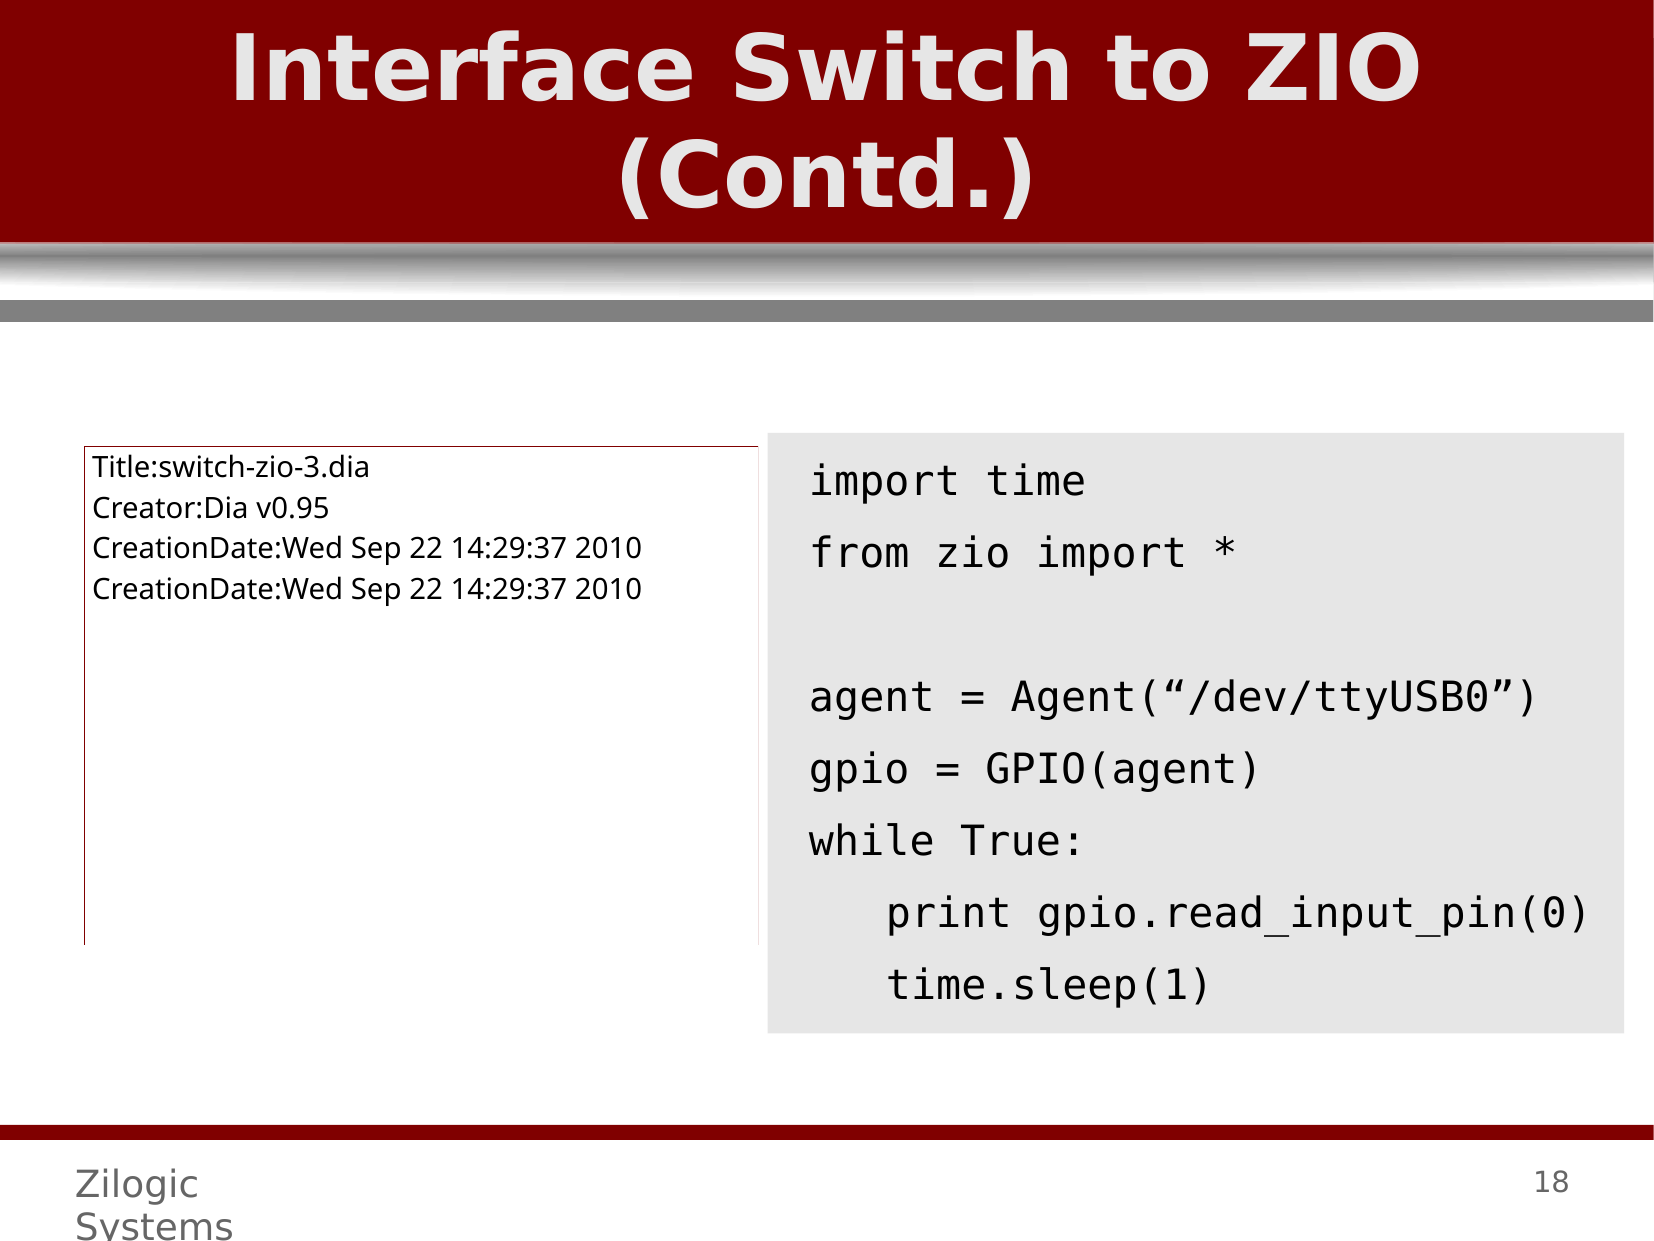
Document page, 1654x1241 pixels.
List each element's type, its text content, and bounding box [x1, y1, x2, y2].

title Interface Switch to ZIO (Contd.) [82, 18, 1571, 226]
picture [82, 444, 759, 945]
list import time from zio import * agent = Agent(“/dev/ttyUSB0”) gpio = GPIO(agent) while True: print gpio.read_input_pin(0) time.sleep(1) [767, 432, 1625, 1034]
